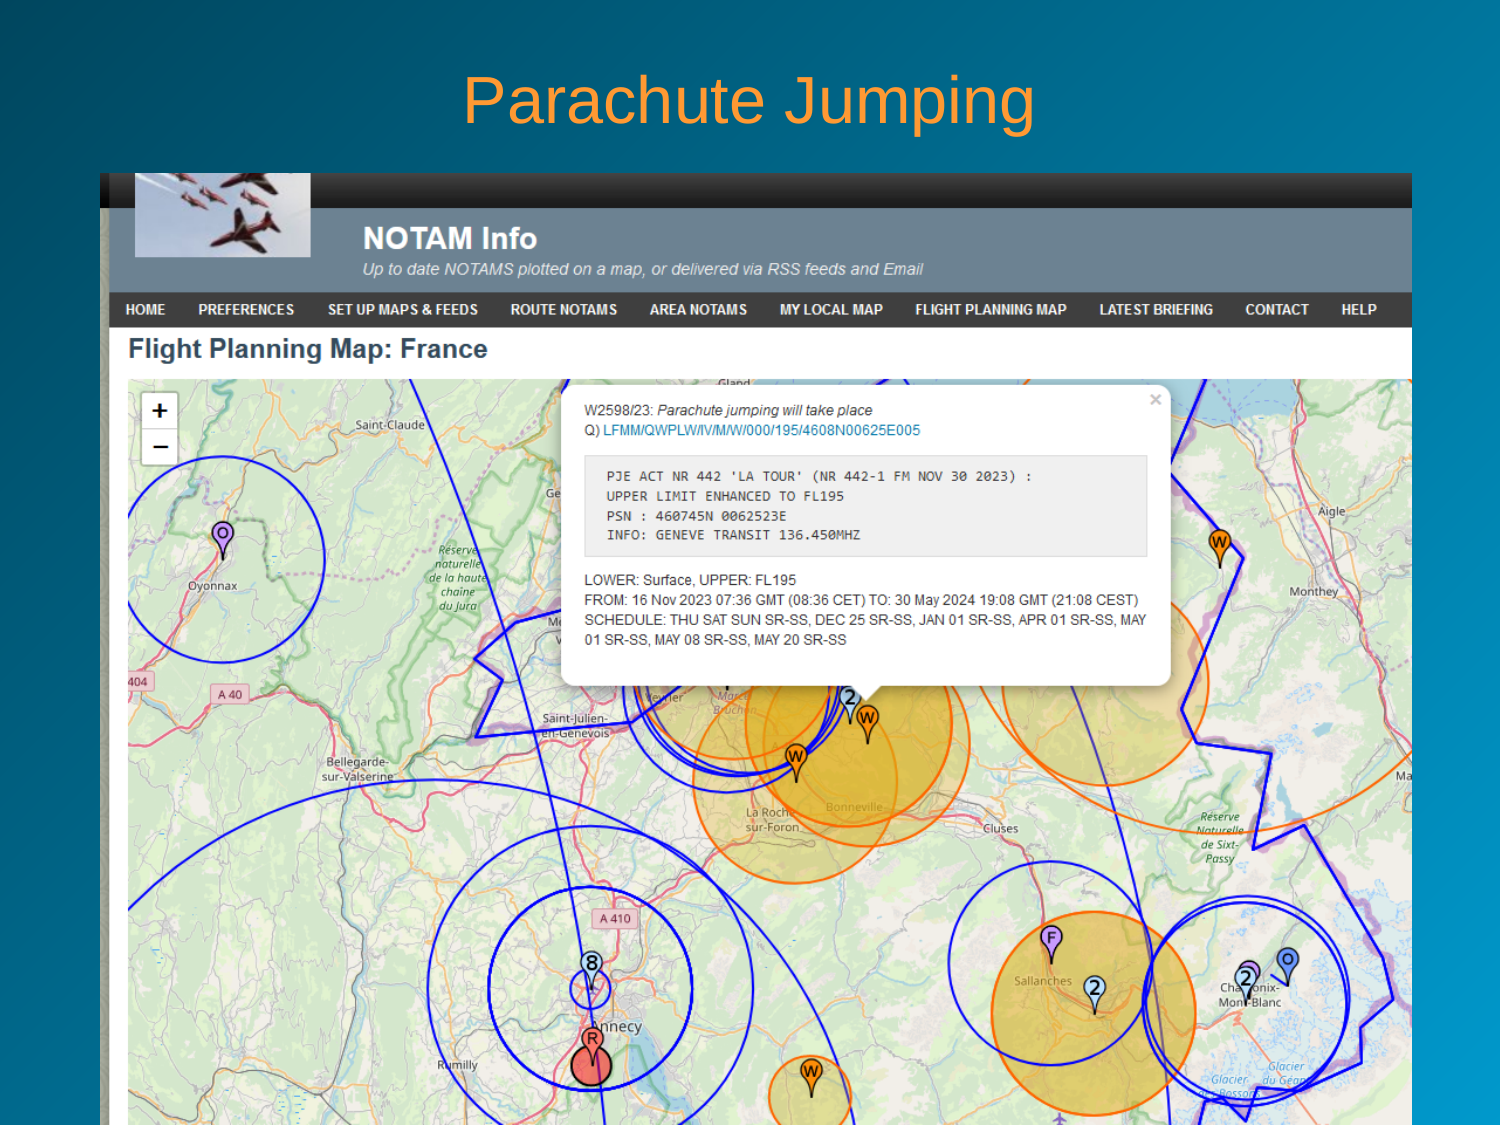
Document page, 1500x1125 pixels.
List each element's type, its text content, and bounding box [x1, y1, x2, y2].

picture [101, 174, 1411, 1125]
title Parachute Jumping [75, 45, 1426, 149]
